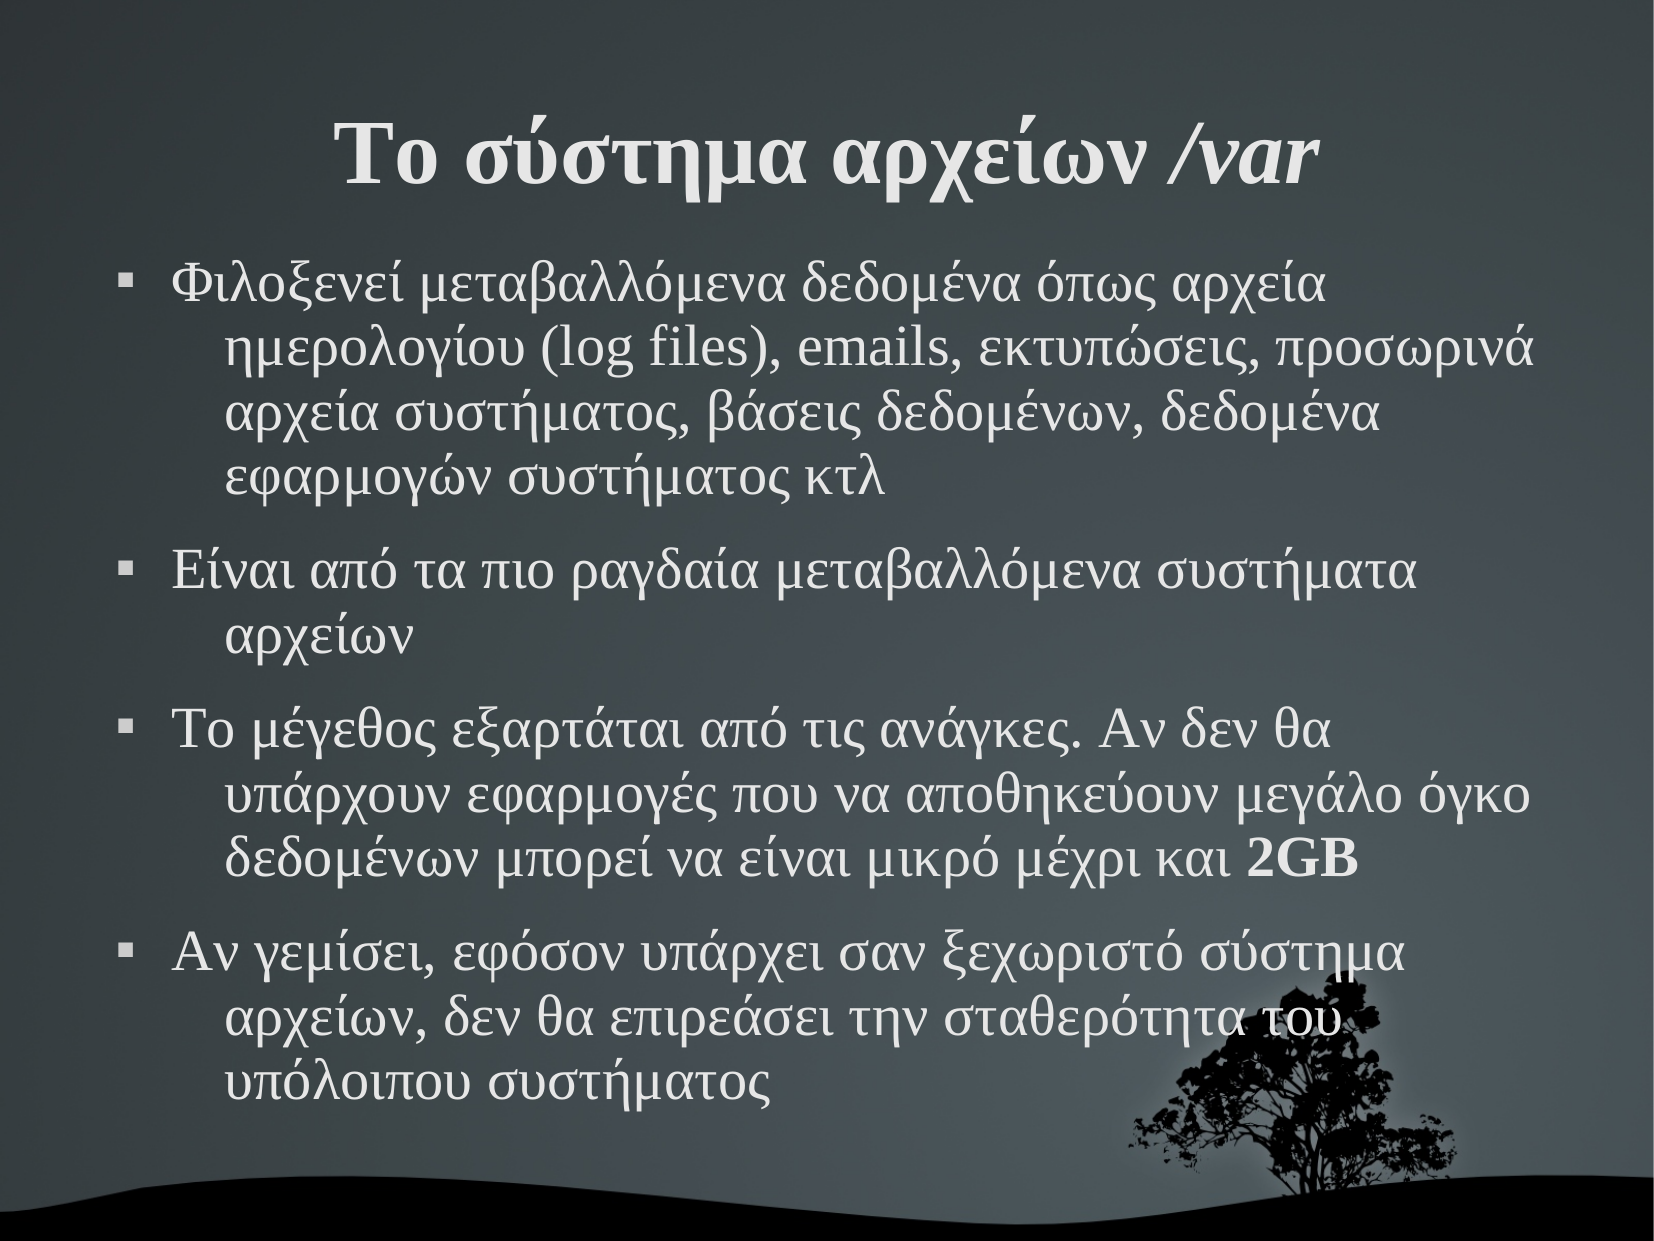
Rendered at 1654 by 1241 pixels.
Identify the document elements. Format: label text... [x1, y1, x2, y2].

title Το σύστημα αρχείων /var [82, 49, 1572, 257]
list Φιλοξενεί μεταβαλλόμενα δεδομένα όπως αρχεία ημερολογίου (log files), emails, εκτυπώσεις, προσωρινά αρχεία συστήματος, βάσεις δεδομένων, δεδομένα εφαρμογών συστήματος κτλ Είναι από τα πιο ραγδαία μεταβαλλόμενα συστήματα αρχείων Το μέγεθος εξαρτάται από τις ανάγκες. Αν δεν θα υπάρχουν εφαρμογές που να αποθηκεύουν μεγάλο όγκο δεδομένων μπορεί να είναι μικρό μέχρι και 2GB Αν γεμίσει, εφόσον υπάρχει σαν ξεχωριστό σύστημα αρχείων, δεν θα επιρεάσει την σταθερότητα του υπόλοιπου συστήματος [82, 257, 1572, 1190]
picture [0, 0, 1654, 1241]
